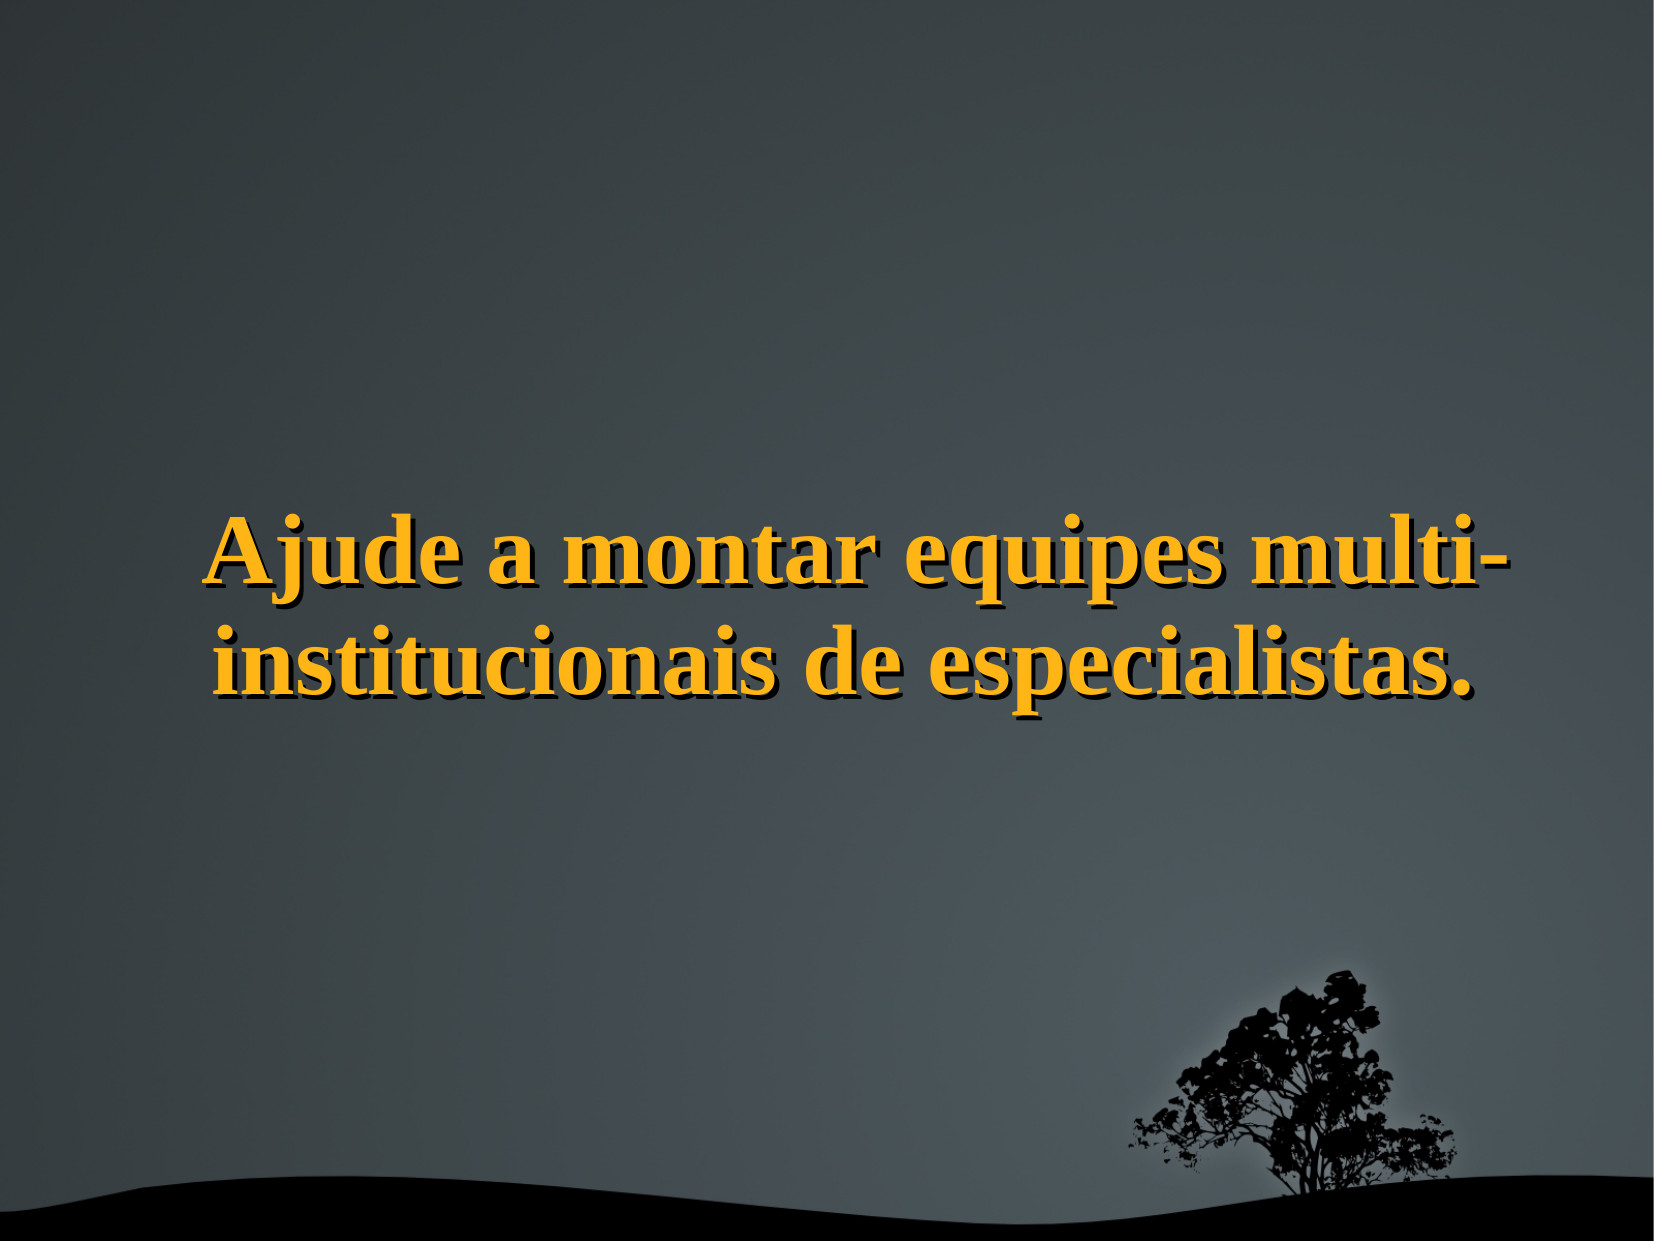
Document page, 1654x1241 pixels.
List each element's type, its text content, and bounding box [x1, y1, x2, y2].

picture [0, 0, 1654, 1241]
title Ajude a montar equipes multi-institucionais de especialistas. [112, 475, 1601, 736]
